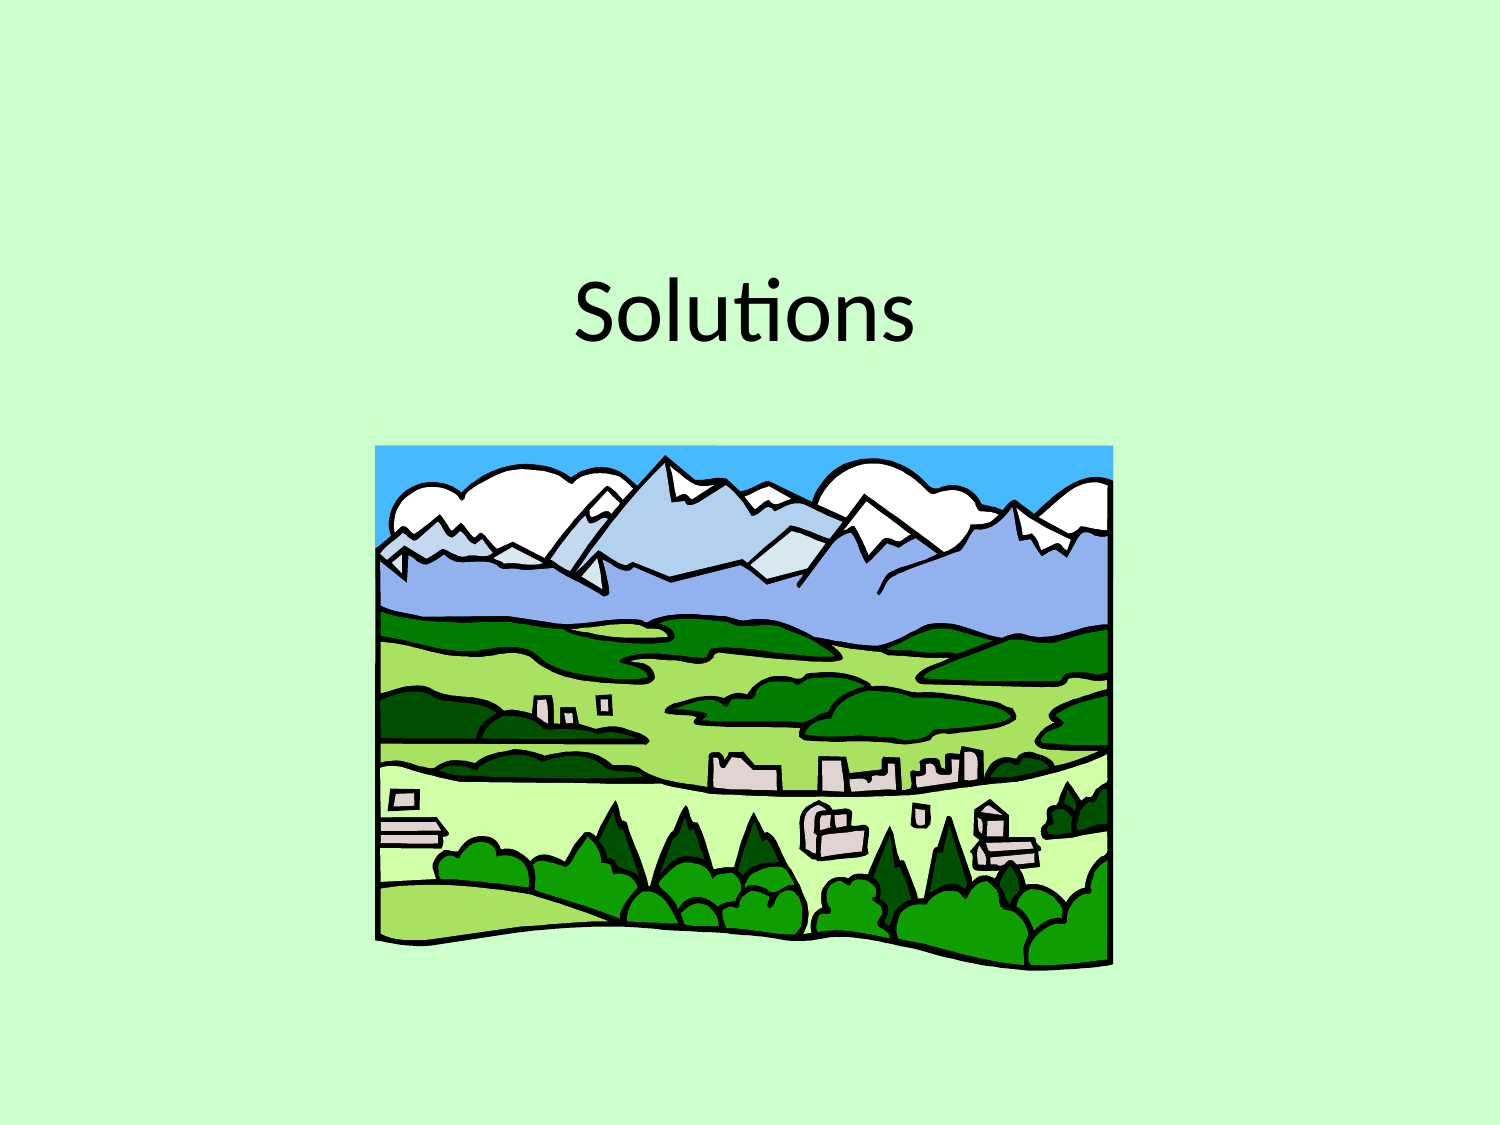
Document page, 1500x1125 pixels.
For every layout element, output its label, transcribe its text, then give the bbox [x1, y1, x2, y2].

title Solutions [70, 210, 1421, 399]
picture [375, 445, 1114, 971]
